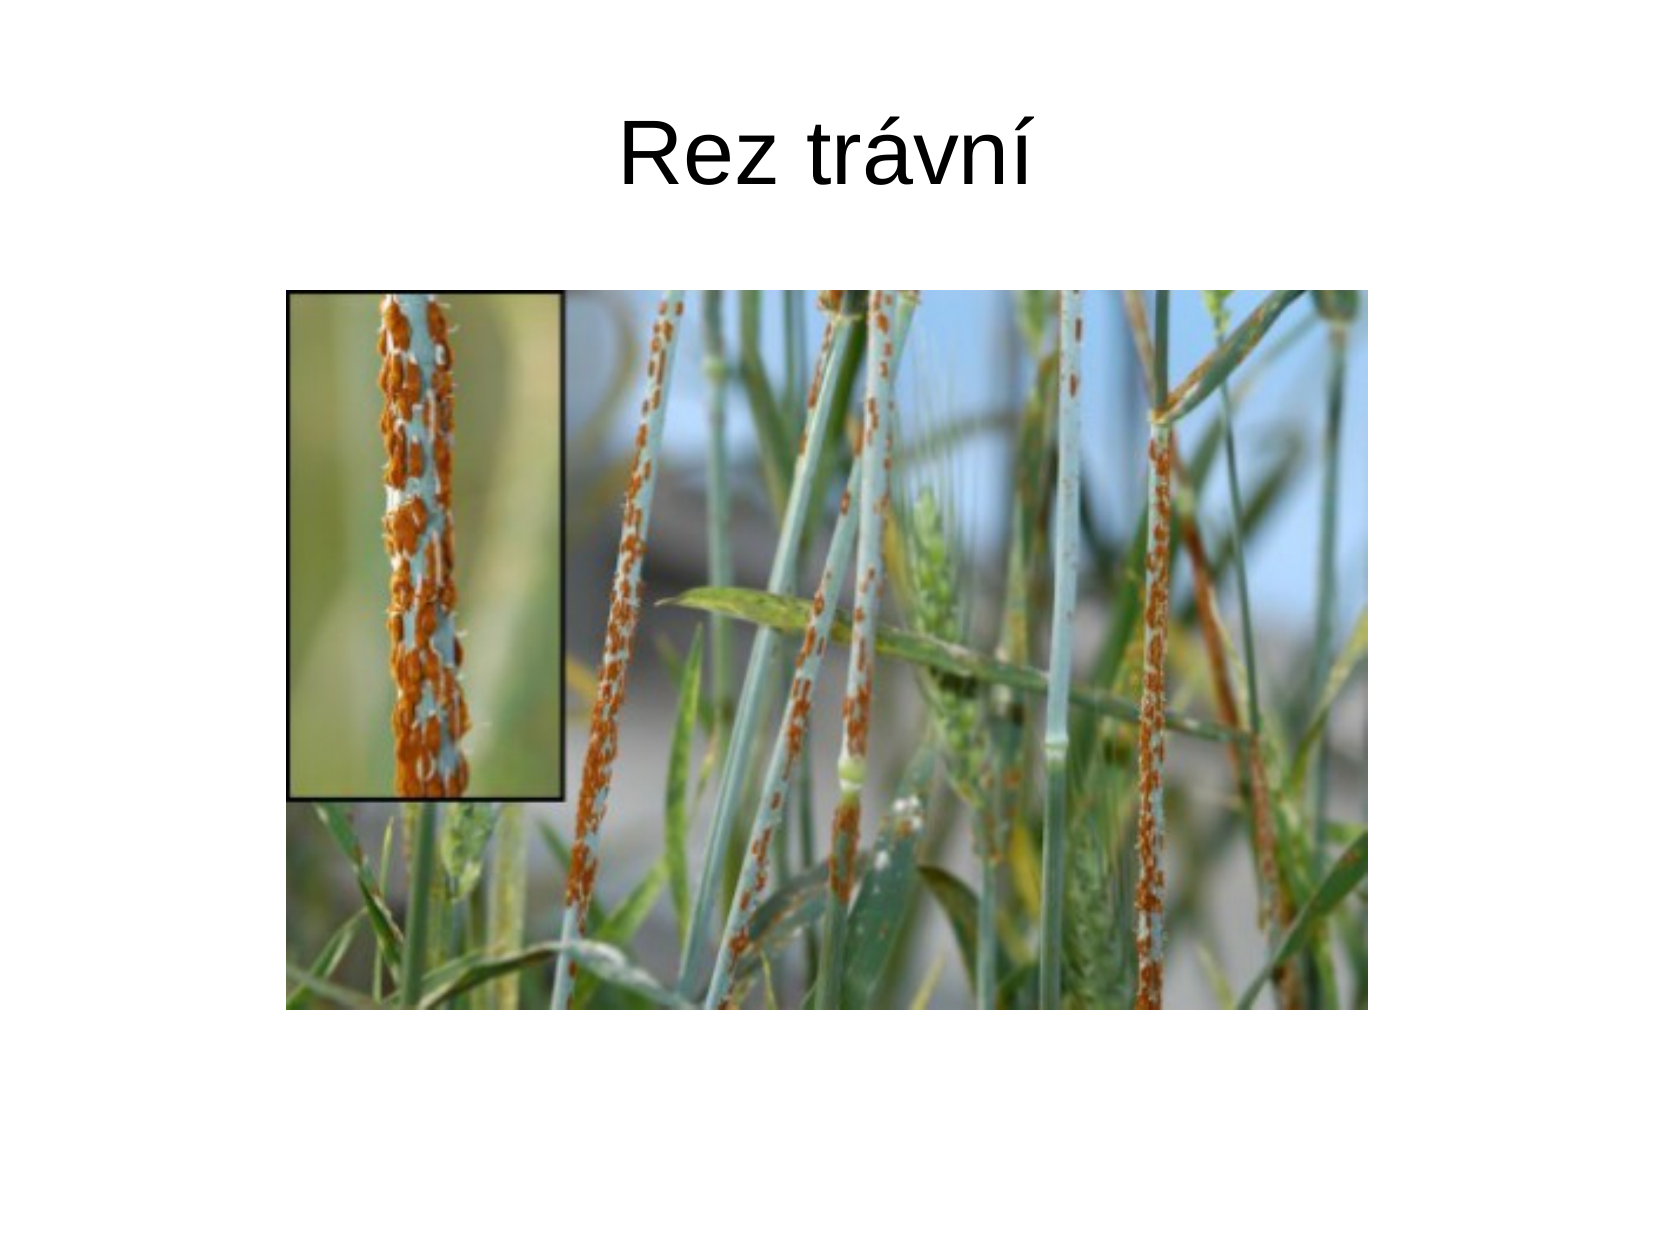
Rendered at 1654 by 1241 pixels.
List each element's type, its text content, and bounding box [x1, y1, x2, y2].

title Rez trávní [82, 49, 1571, 257]
picture [286, 290, 1368, 1010]
